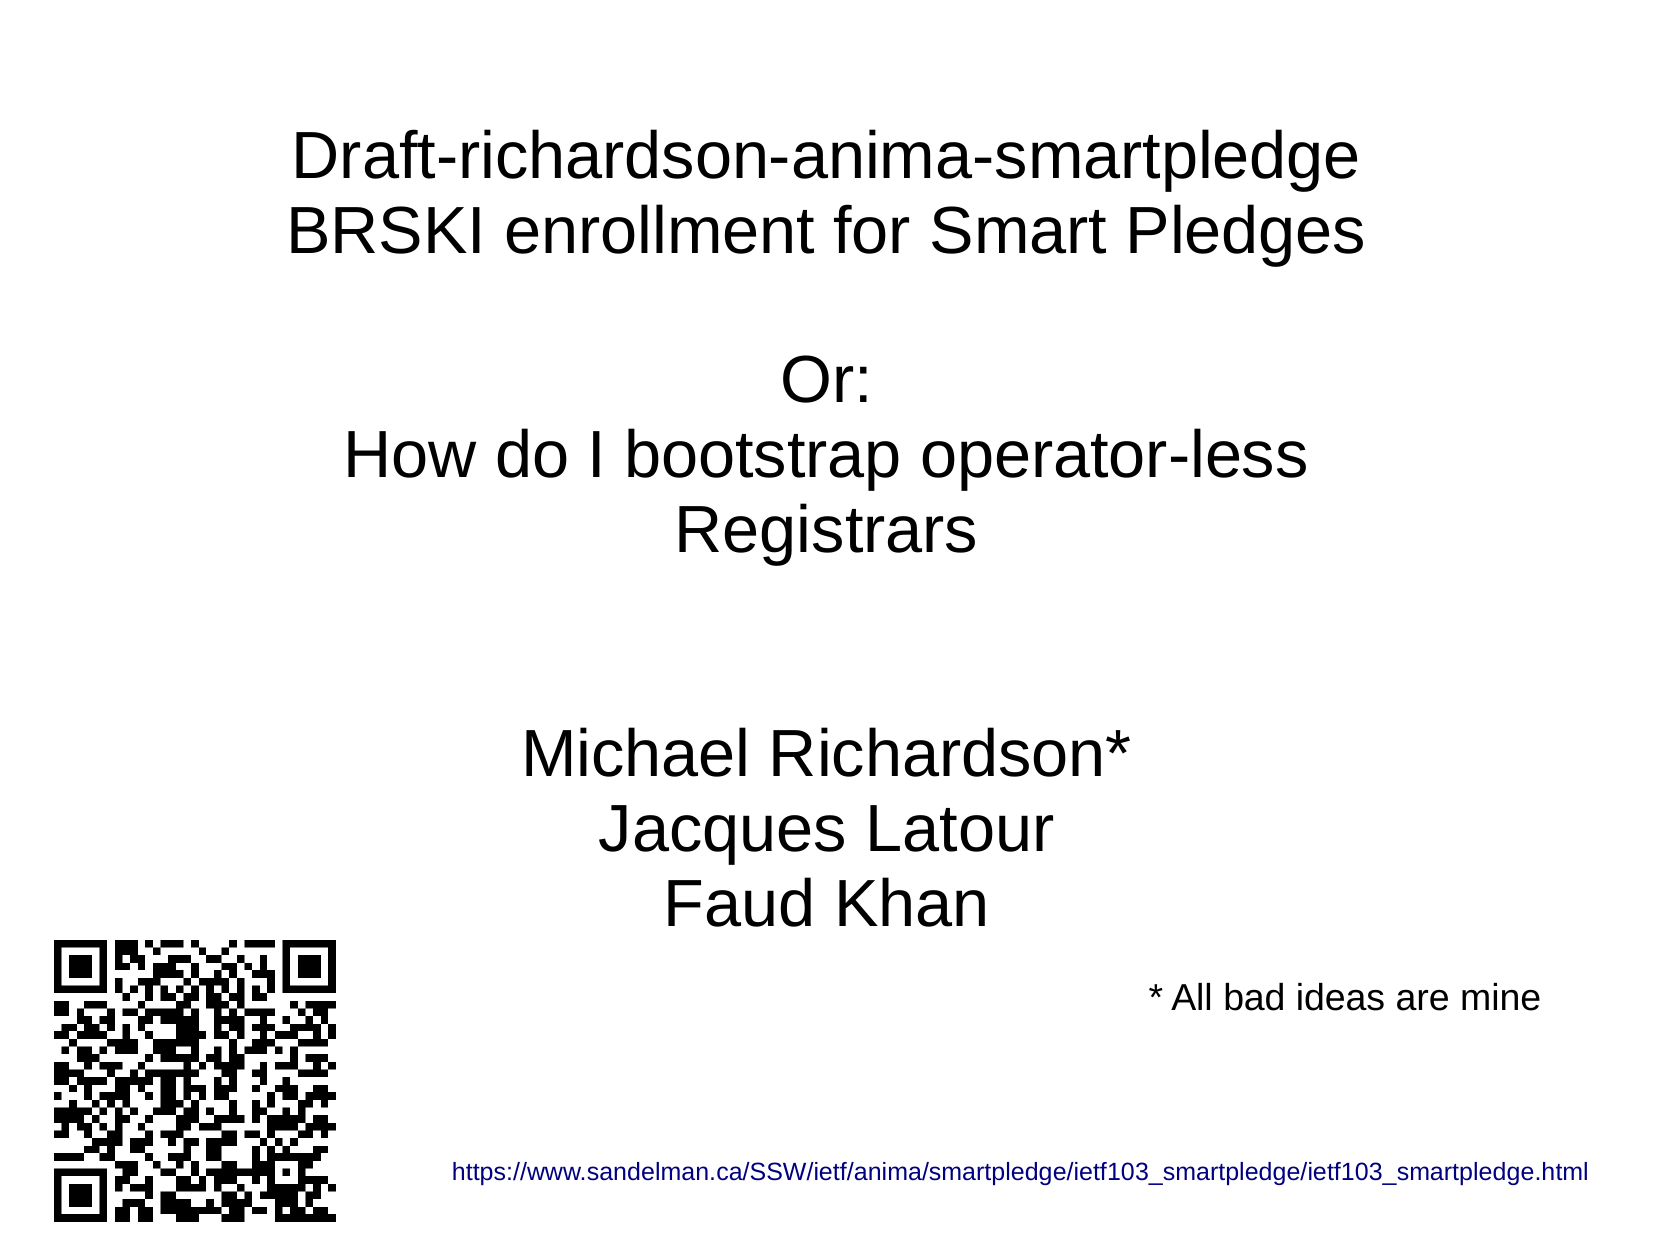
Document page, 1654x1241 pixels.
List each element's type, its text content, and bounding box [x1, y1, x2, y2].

text_box * All bad ideas are mine [1133, 968, 1557, 1026]
subtitle Draft-richardson-anima-smartpledge BRSKI enrollment for Smart Pledges Or: How do I bootstrap operator-less Registrars Michael Richardson* Jacques Latour Faud Khan [82, 49, 1571, 1010]
picture [23, 909, 366, 1241]
text_box https://www.sandelman.ca/SSW/ietf/anima/smartpledge/ietf103_smartpledge/ietf103_smartpledge.html [437, 1150, 1608, 1193]
